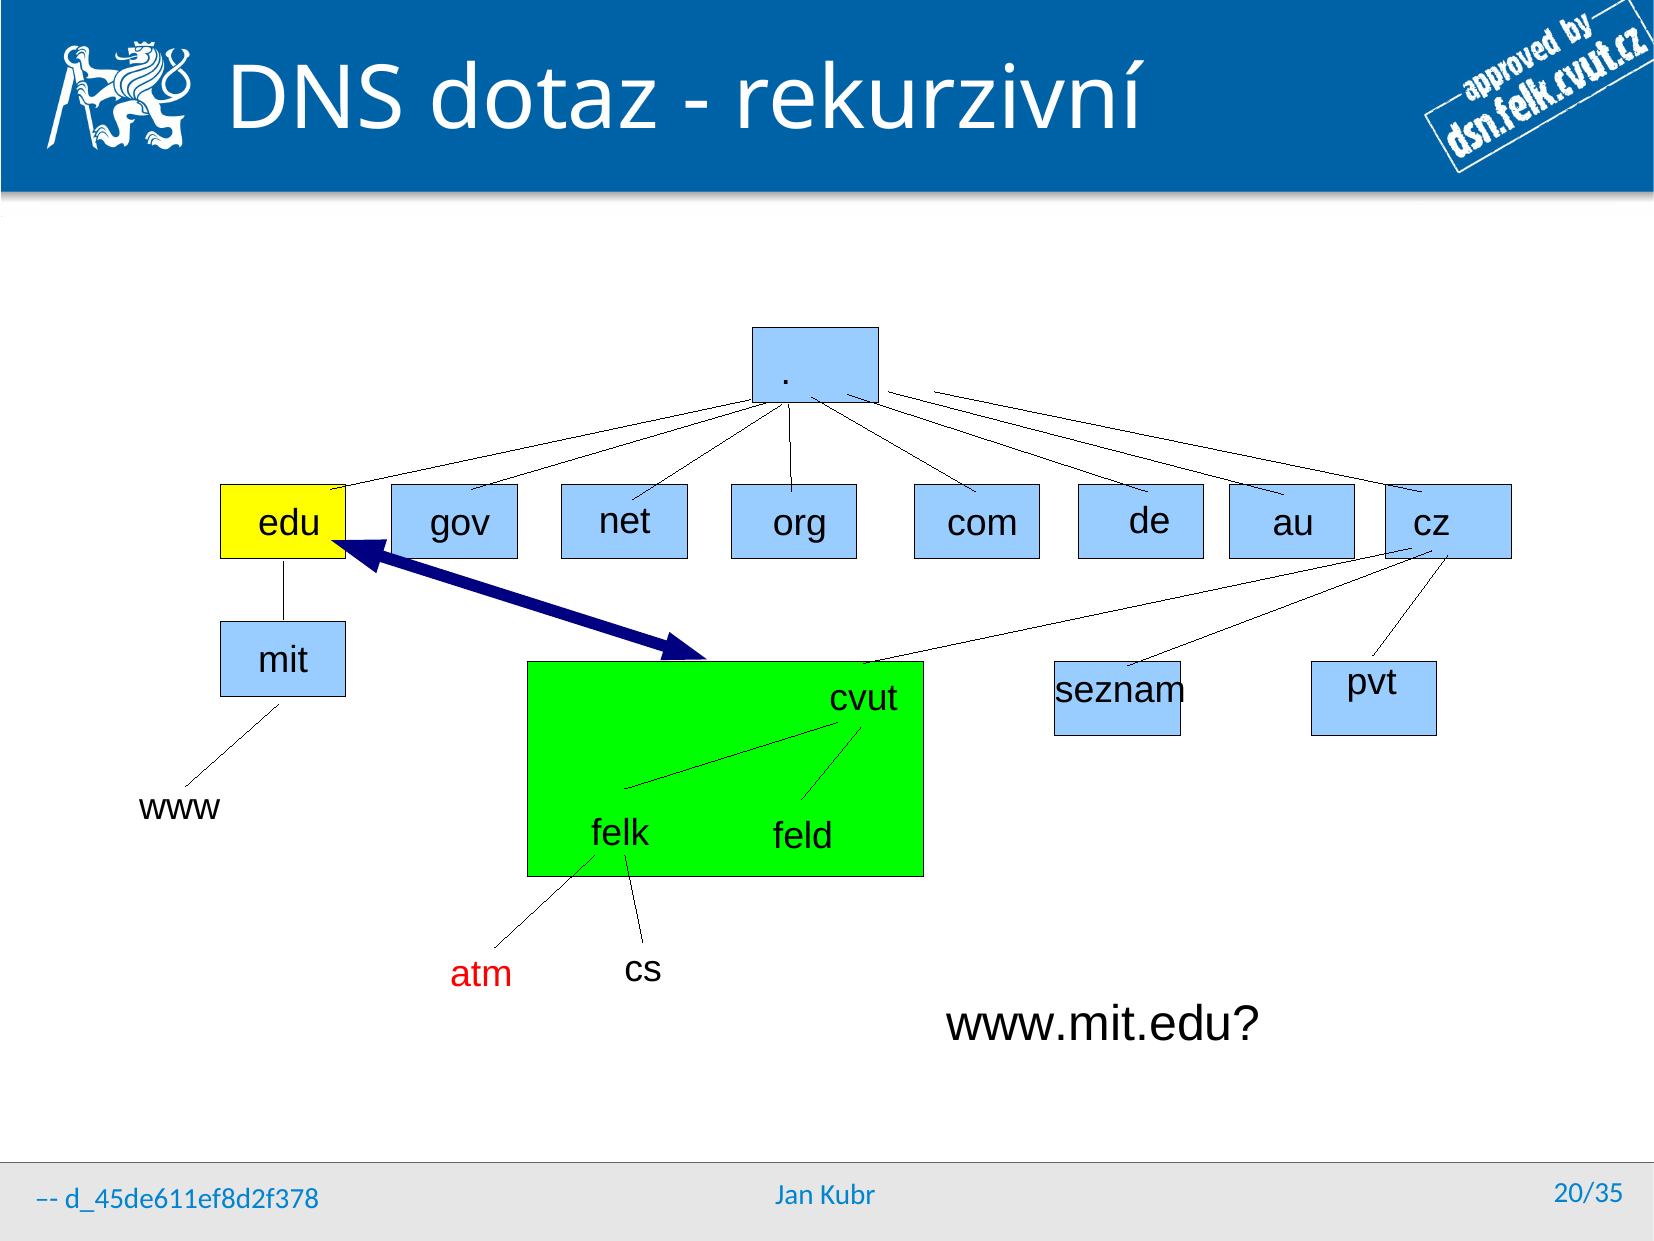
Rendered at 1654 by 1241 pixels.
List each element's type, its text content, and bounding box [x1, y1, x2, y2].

text_box . [765, 343, 807, 401]
text_box [731, 484, 857, 559]
text_box mit [220, 621, 346, 697]
text_box [1385, 484, 1512, 559]
text_box [1054, 718, 1181, 736]
text_box cz [1398, 494, 1466, 552]
text_box [220, 484, 346, 559]
text_box net [583, 491, 666, 549]
text_box au [1257, 494, 1329, 552]
text_box edu [243, 494, 336, 552]
text_box atm [435, 945, 528, 1002]
text_box [1229, 484, 1355, 559]
text_box felk [576, 804, 665, 862]
text_box com [932, 494, 1033, 552]
picture [1, 0, 1654, 217]
text_box feld [758, 806, 849, 864]
text_box org [758, 494, 842, 552]
text_box seznam [1039, 660, 1201, 718]
text_box cvut [814, 668, 913, 726]
text_box [1078, 484, 1204, 559]
text_box cs [609, 940, 677, 997]
title DNS dotaz - rekurzivní [225, 0, 1426, 188]
text_box [561, 484, 688, 559]
text_box [914, 484, 1040, 559]
text_box pvt [1331, 653, 1412, 711]
text_box [1311, 661, 1437, 736]
text_box www [124, 778, 236, 836]
text_box [752, 327, 879, 403]
text_box www.mit.edu? [932, 987, 1276, 1059]
text_box de [1114, 491, 1186, 549]
text_box [391, 484, 518, 559]
text_box gov [414, 494, 505, 552]
text_box [527, 661, 924, 877]
